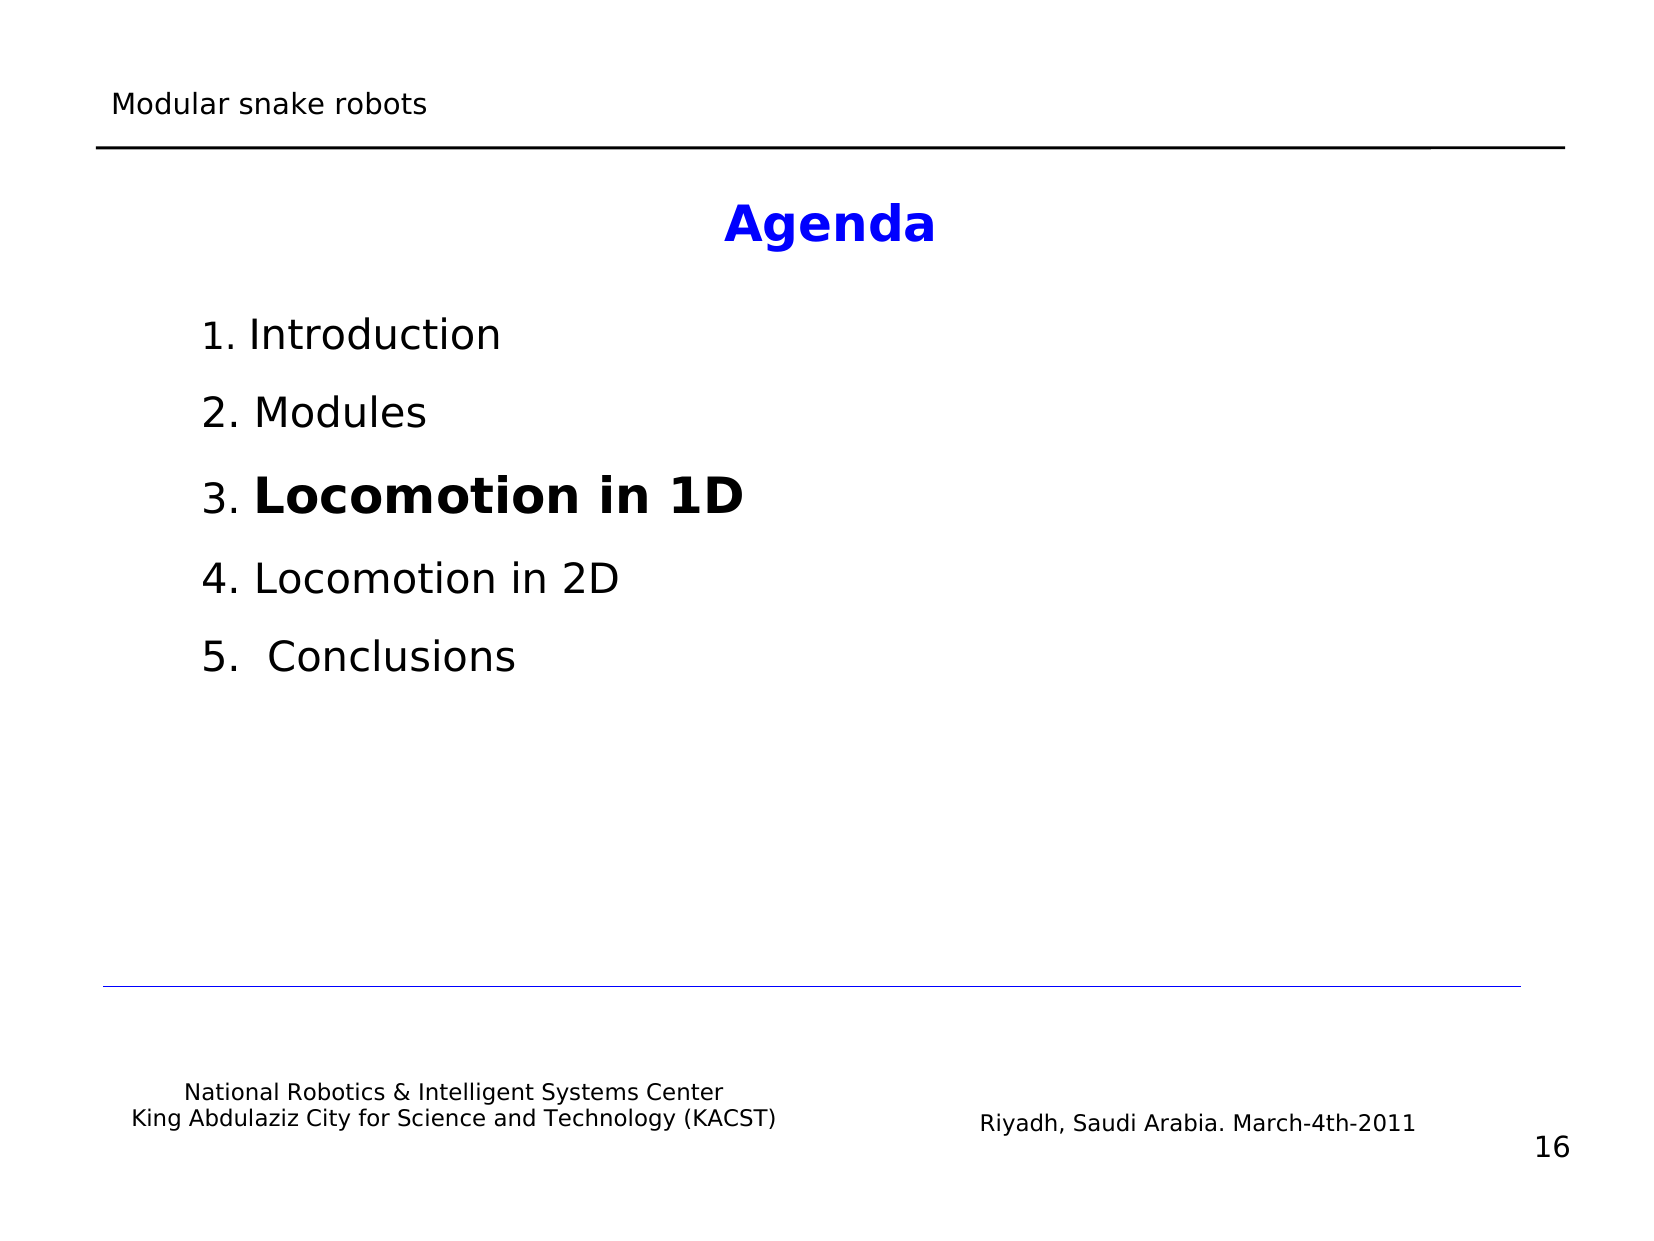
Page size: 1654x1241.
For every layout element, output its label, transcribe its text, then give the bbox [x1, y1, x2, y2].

text_box National Robotics & Intelligent Systems Center King Abdulaziz City for Science and Technology (KACST) [109, 1071, 800, 1157]
text_box Introduction Modules Locomotion in 1D Locomotion in 2D Conclusions [186, 303, 761, 689]
text_box Modular snake robots [96, 79, 443, 129]
text_box Riyadh, Saudi Arabia. March-4th-2011 [907, 1102, 1490, 1145]
text_box Agenda [709, 187, 953, 261]
